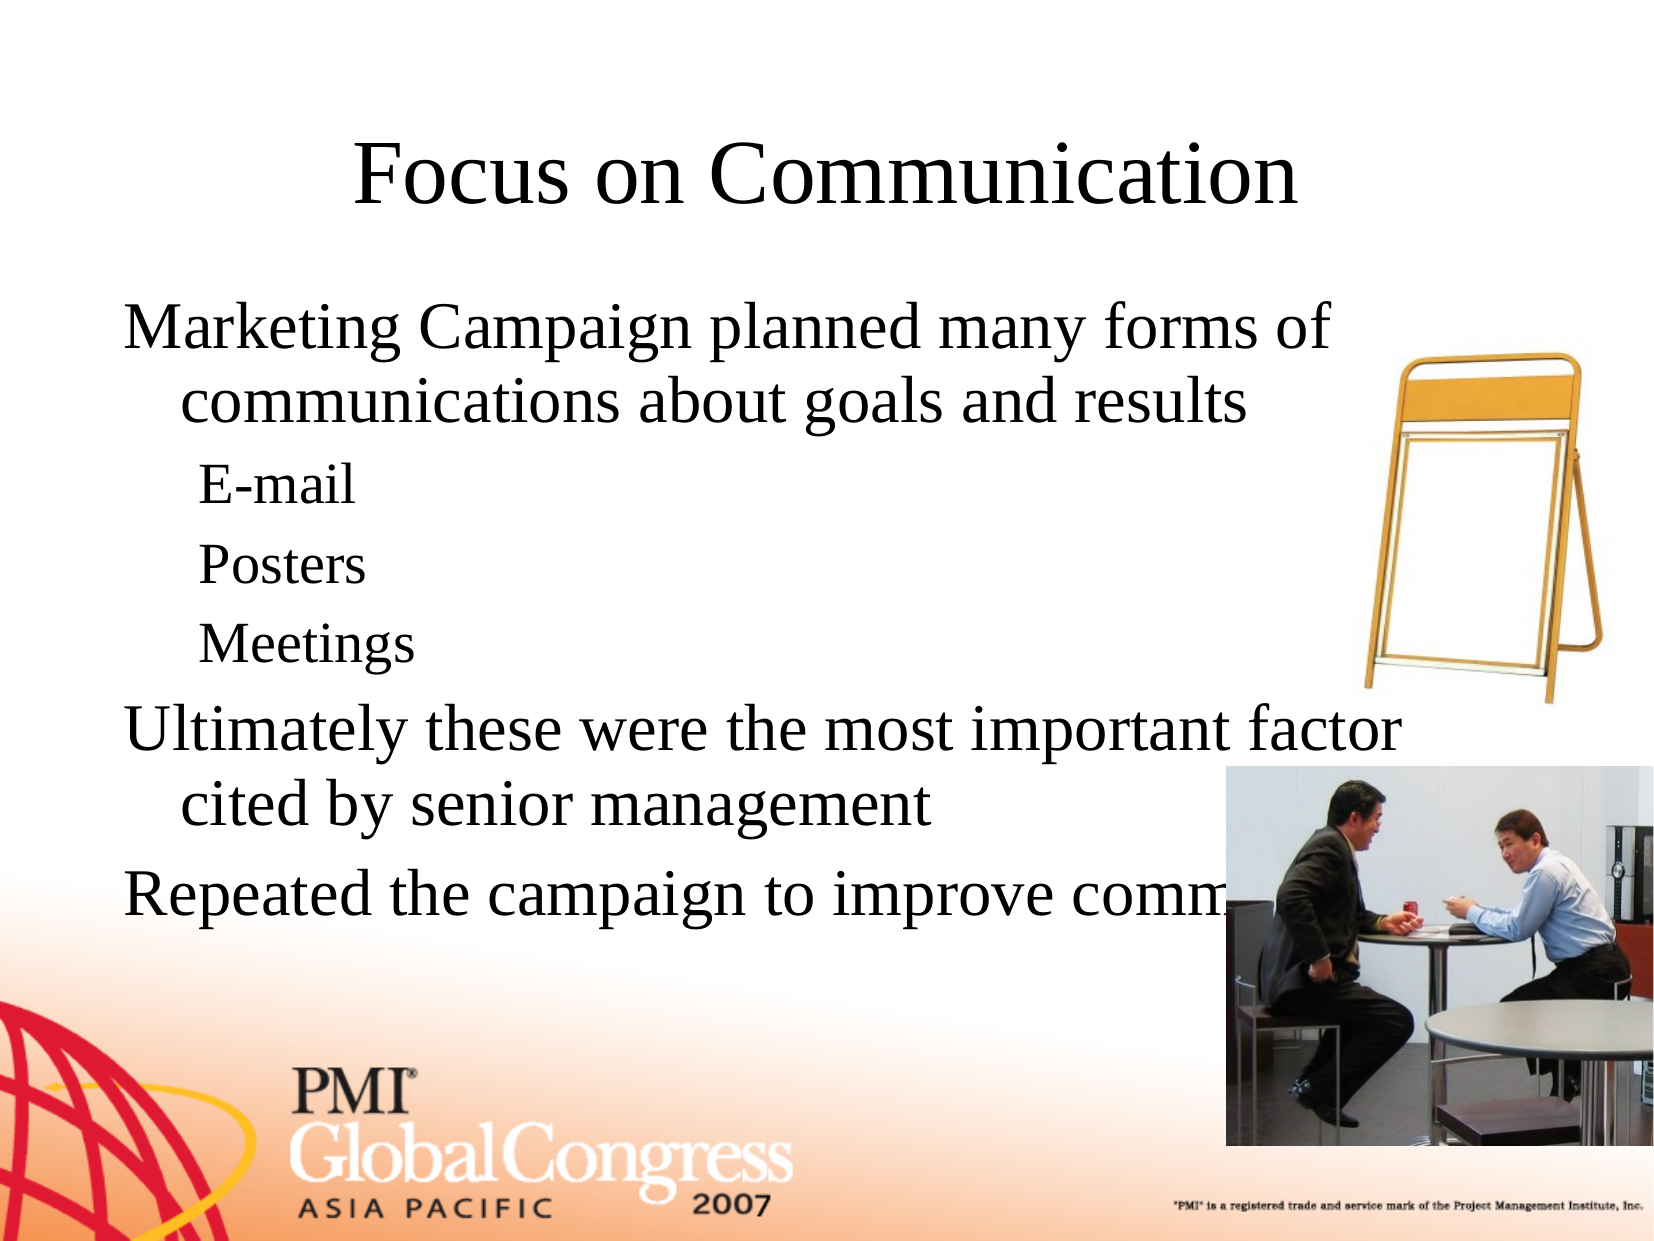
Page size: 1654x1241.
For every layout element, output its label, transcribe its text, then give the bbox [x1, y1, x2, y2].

list Marketing Campaign planned many forms of communications about goals and results E-mail Posters Meetings Ultimately these were the most important factor cited by senior management Repeated the campaign to improve communication [124, 289, 1530, 1034]
title Focus on Communication [124, 69, 1530, 277]
picture [0, 0, 1654, 1241]
